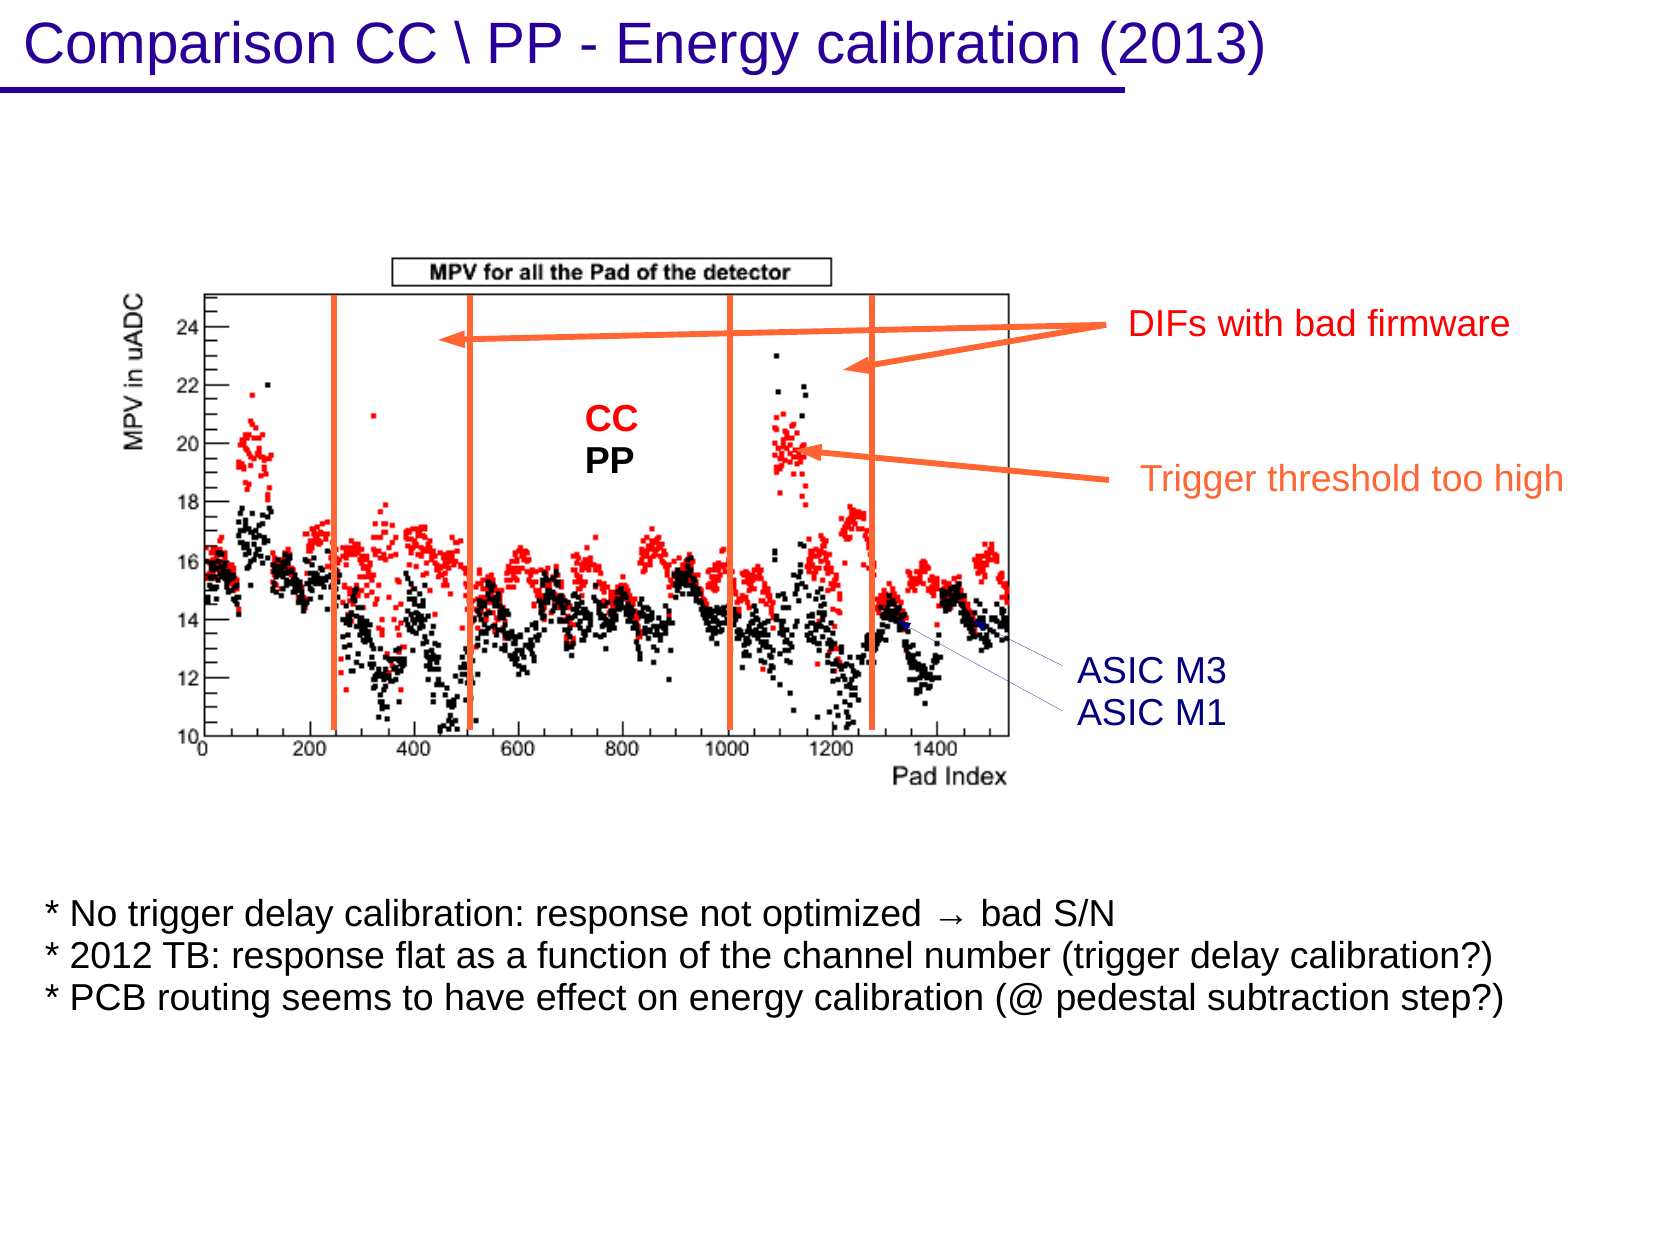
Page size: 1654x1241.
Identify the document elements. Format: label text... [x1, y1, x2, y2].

text_box * No trigger delay calibration: response not optimized → bad S/N * 2012 TB: response flat as a function of the channel number (trigger delay calibration?) * PCB routing seems to have effect on energy calibration (@ pedestal subtraction step?) [30, 885, 1636, 1069]
picture [875, 330, 1052, 361]
title Comparison CC \ PP - Energy calibration (2013) [23, 10, 1512, 76]
text_box CC PP [570, 390, 676, 492]
picture [105, 239, 1109, 792]
text_box ASIC M3 ASIC M1 [1062, 641, 1303, 741]
text_box DIFs with bad firmware [1113, 294, 1564, 352]
text_box Trigger threshold too high [1125, 450, 1606, 507]
